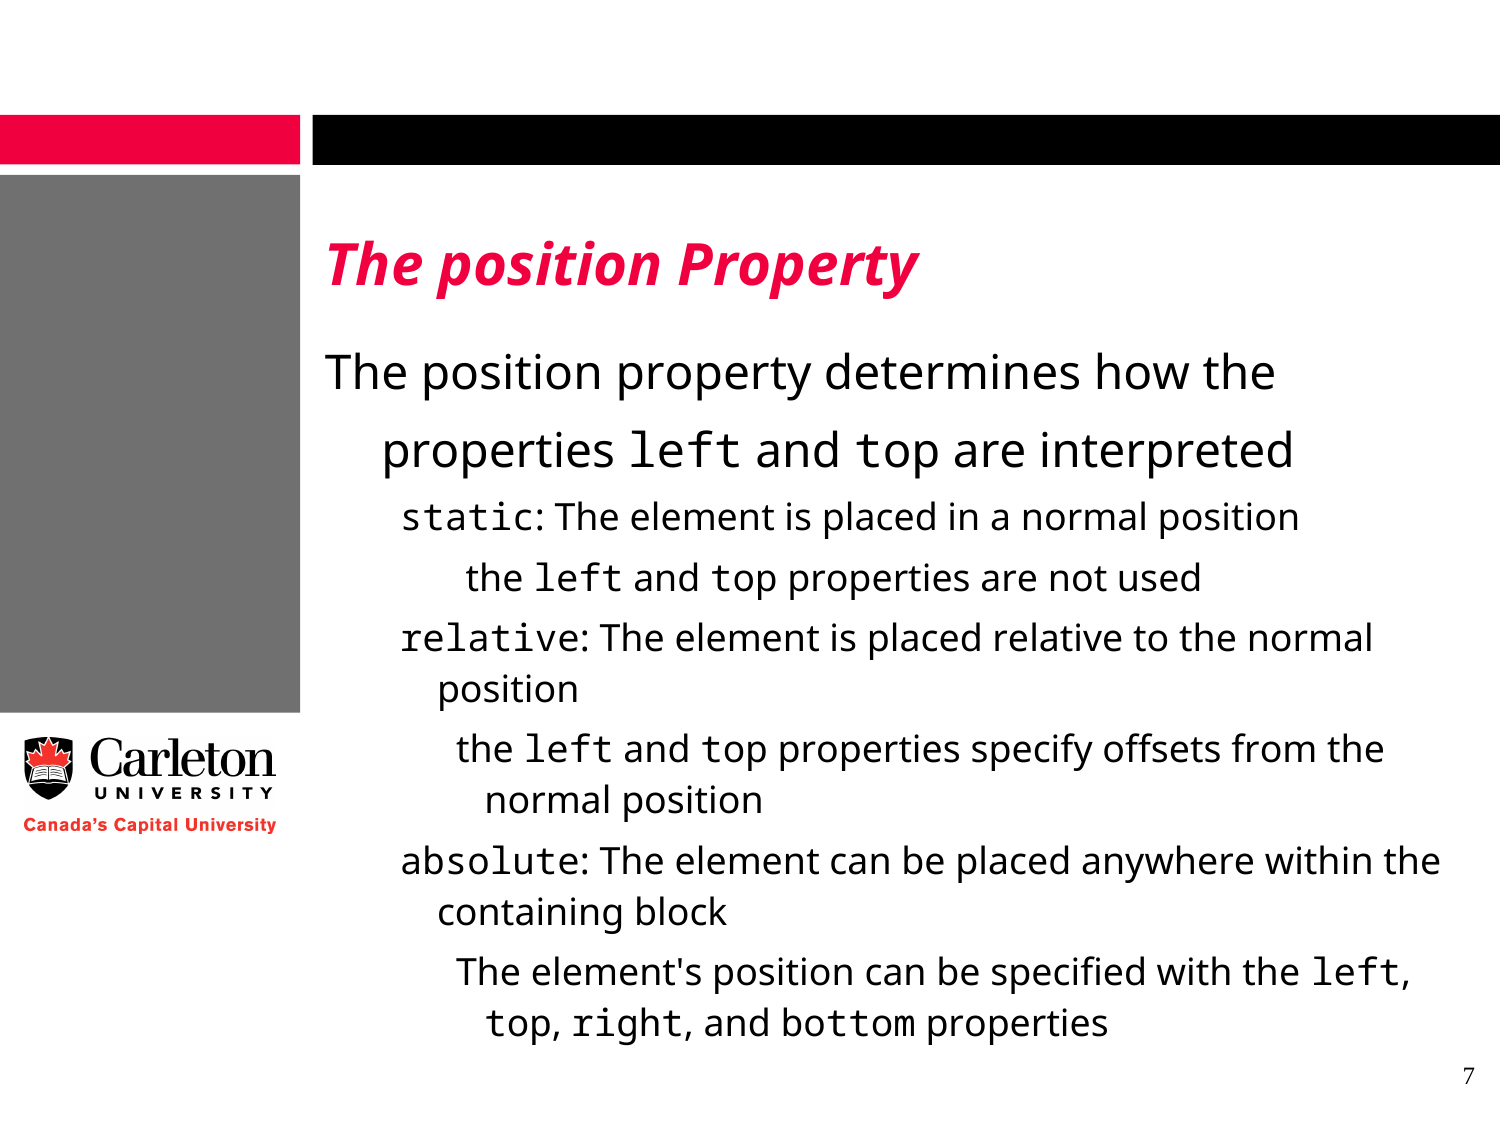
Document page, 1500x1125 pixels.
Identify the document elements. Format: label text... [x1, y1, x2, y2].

list The position property determines how the properties left and top are interpreted static: The element is placed in a normal position the left and top properties are not used relative: The element is placed relative to the normal position the left and top properties specify offsets from the normal position absolute: The element can be placed anywhere within the containing block The element's position can be specified with the left, top, right, and bottom properties [324, 324, 1450, 1036]
title The position Property [324, 194, 1450, 324]
picture [24, 737, 276, 834]
